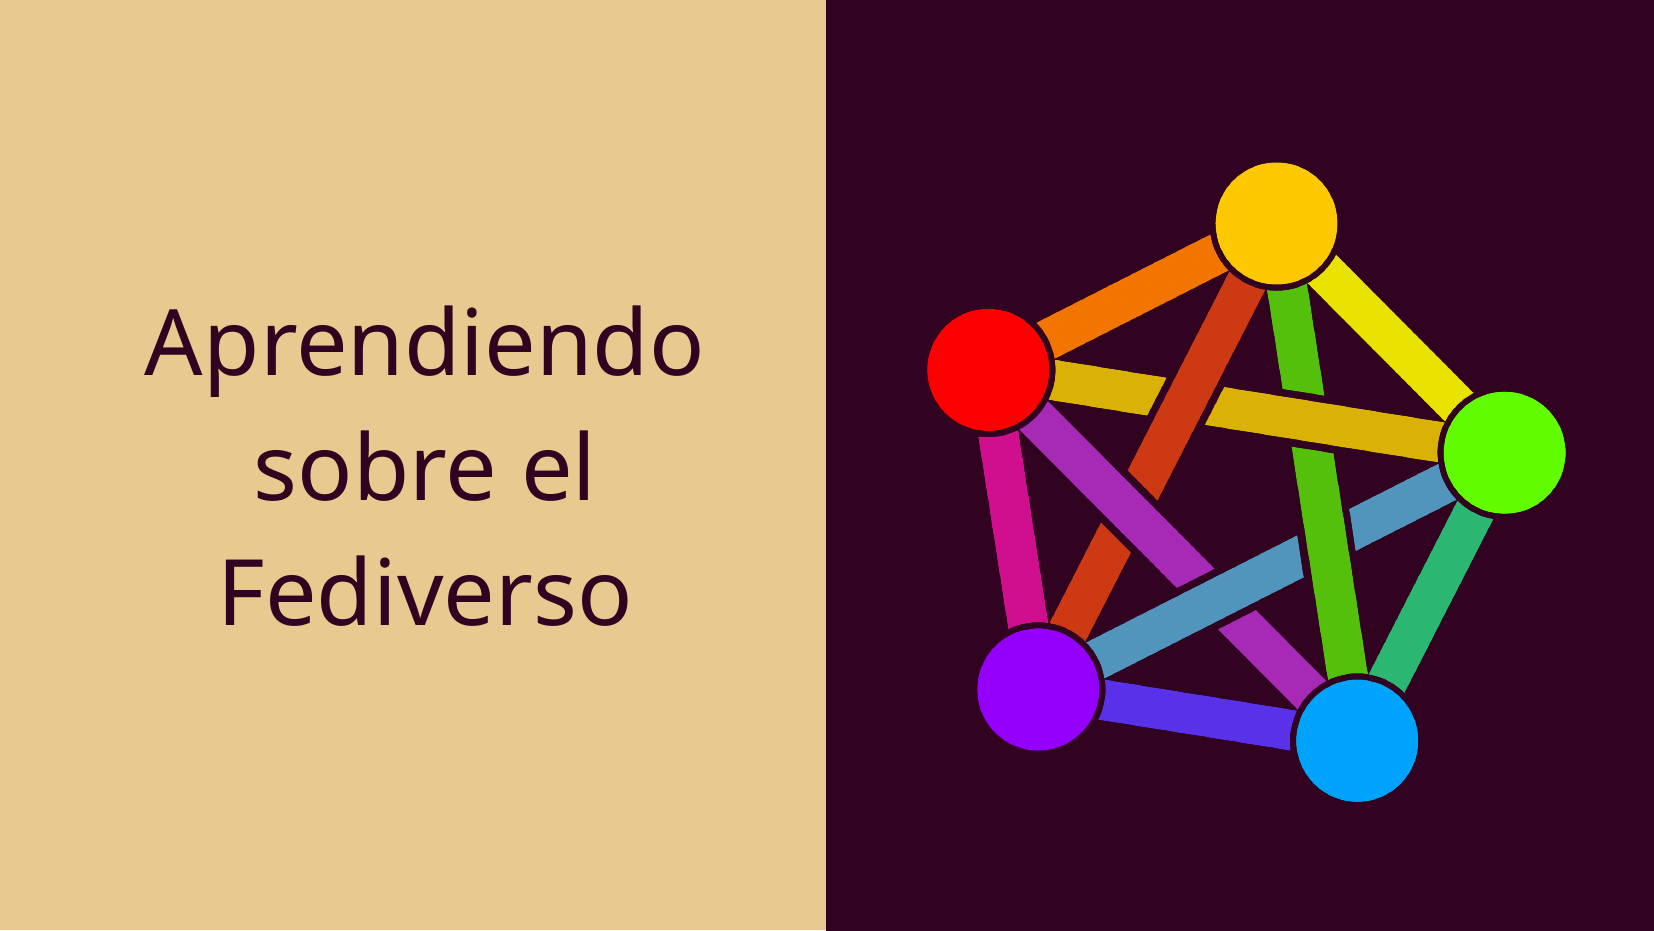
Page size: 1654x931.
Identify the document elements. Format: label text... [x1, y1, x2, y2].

title Aprendiendo sobre el Fediverso [53, 299, 798, 631]
picture [871, 132, 1595, 857]
text_box [826, 0, 1654, 931]
